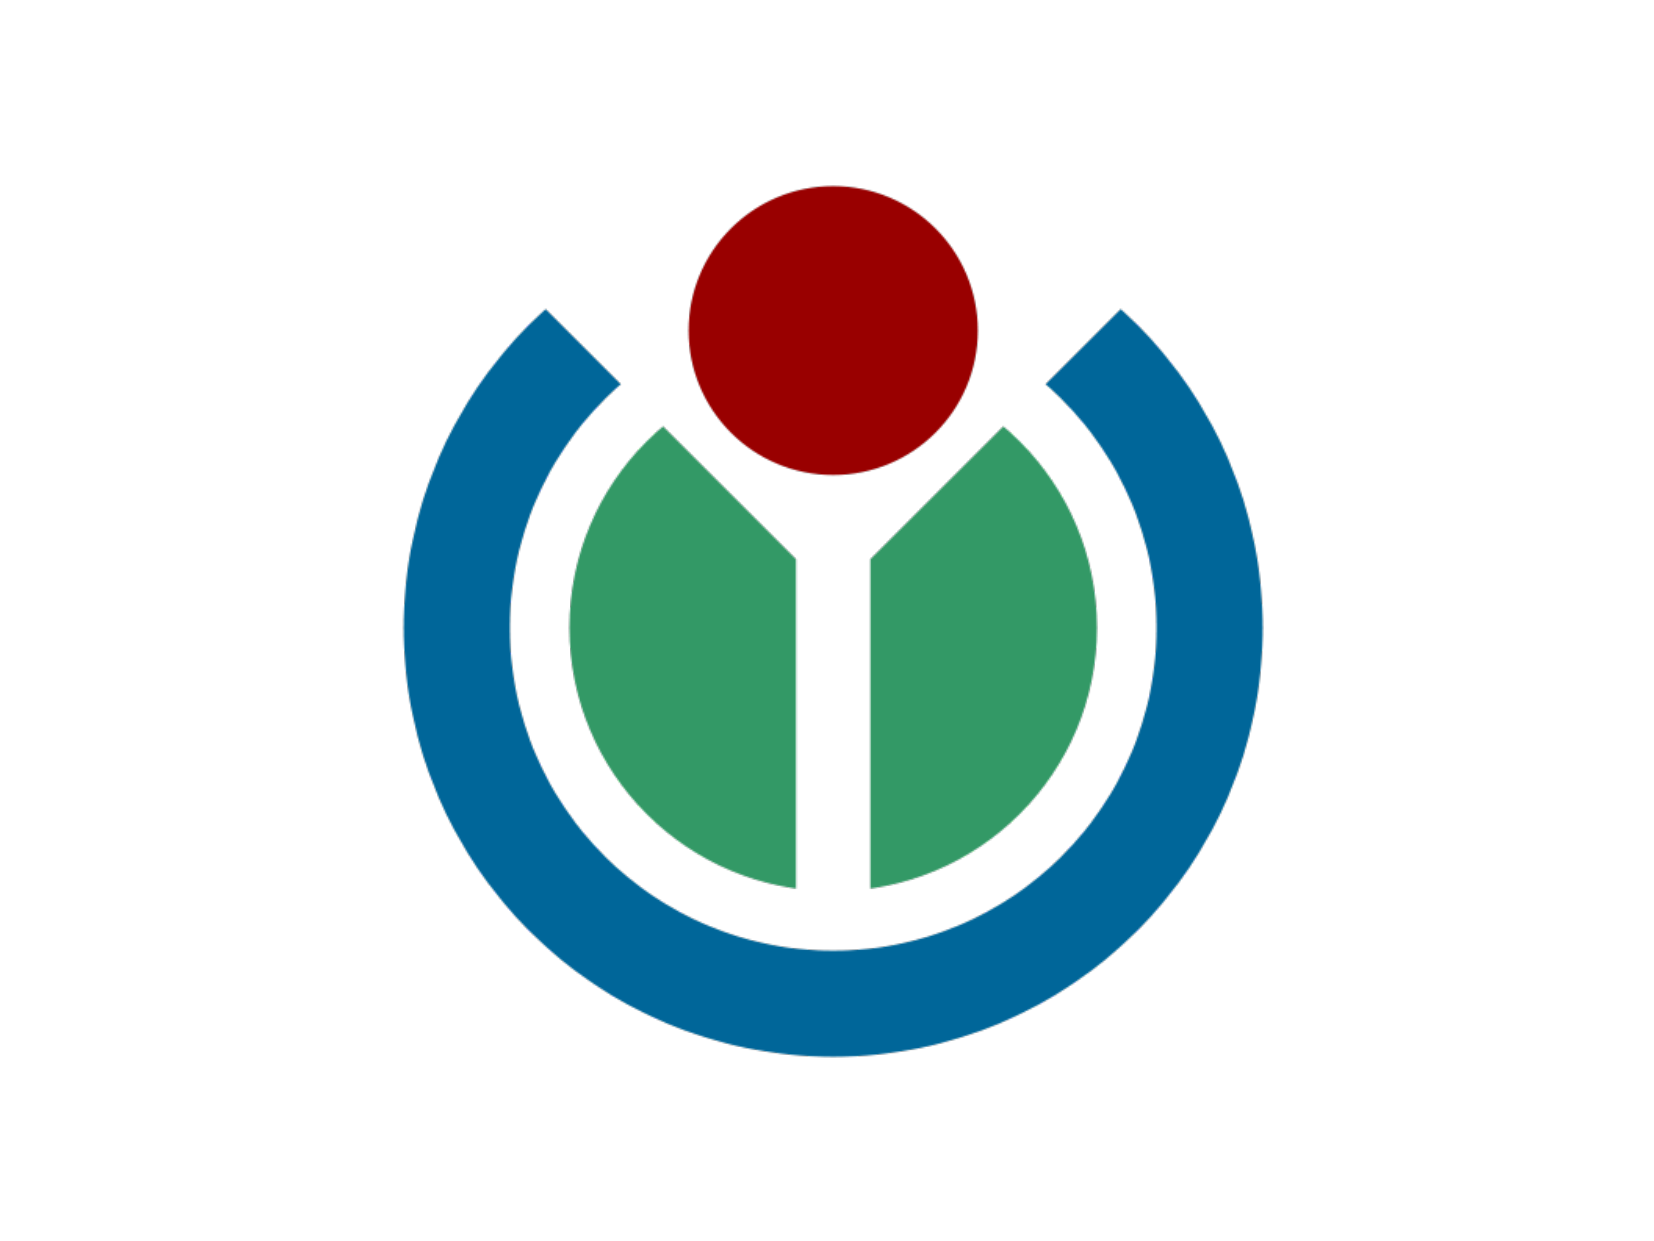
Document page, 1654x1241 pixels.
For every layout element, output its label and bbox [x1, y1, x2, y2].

picture [364, 159, 1303, 1097]
